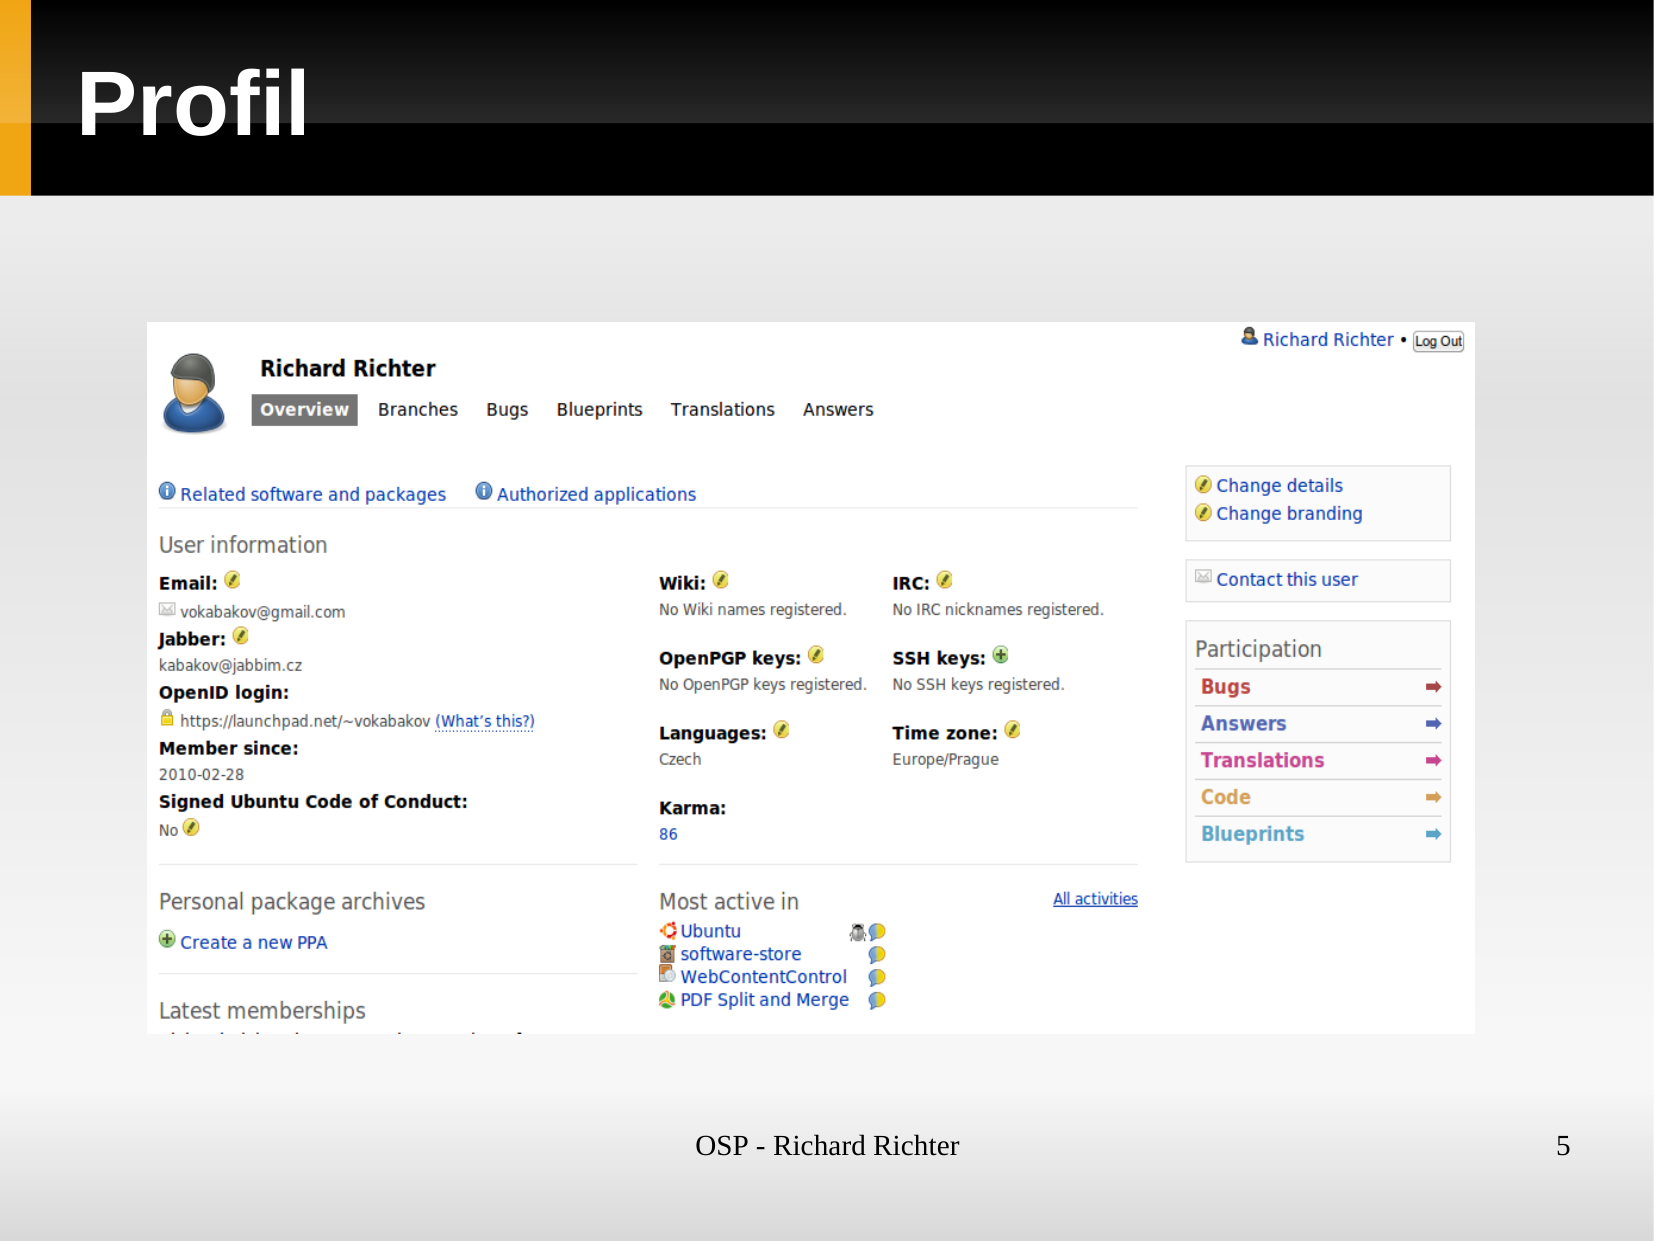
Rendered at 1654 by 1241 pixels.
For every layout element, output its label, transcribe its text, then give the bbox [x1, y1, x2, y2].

title Profil [76, 7, 1565, 200]
picture [0, 0, 1654, 1241]
